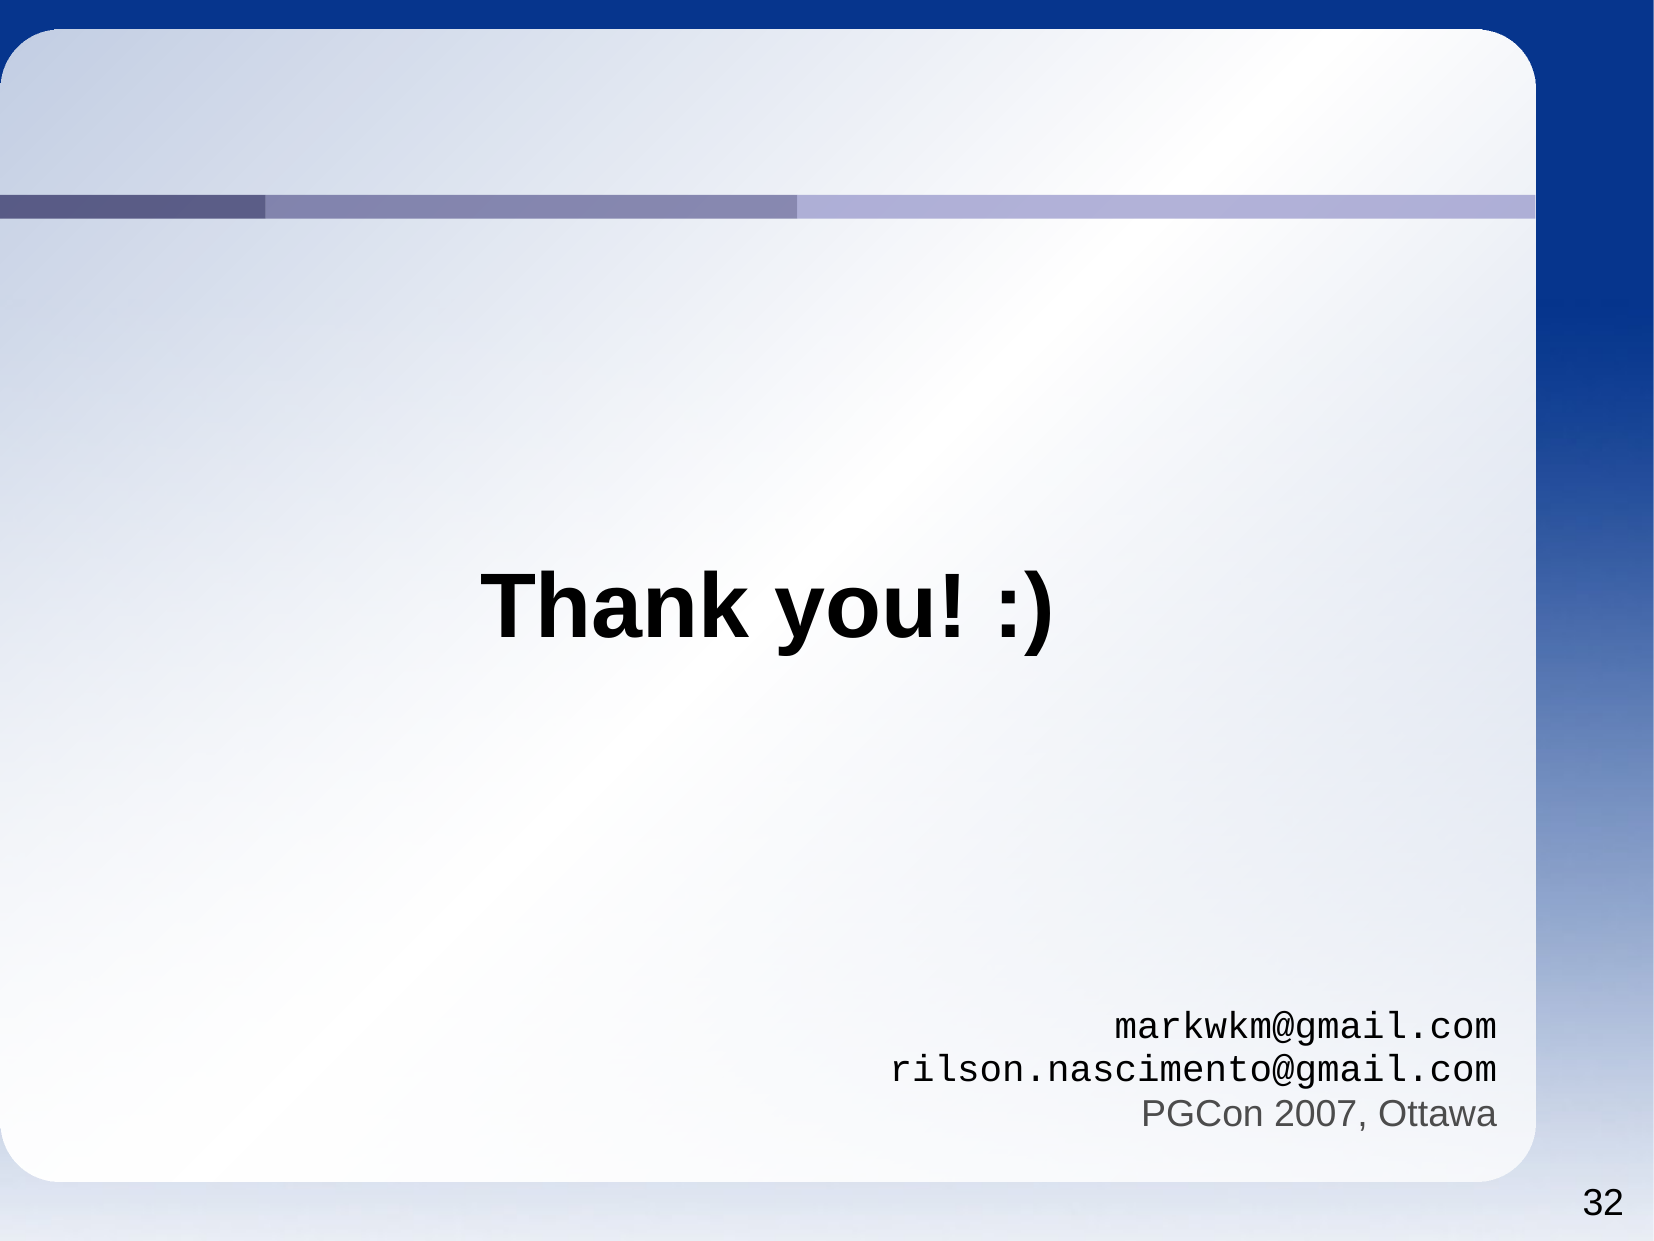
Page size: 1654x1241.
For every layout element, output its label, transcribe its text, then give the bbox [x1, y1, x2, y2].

text_box markwkm@gmail.com rilson.nascimento@gmail.com PGCon 2007, Ottawa [797, 999, 1512, 1160]
picture [0, 0, 1654, 1241]
subtitle Thank you! :) [29, 59, 1506, 1152]
